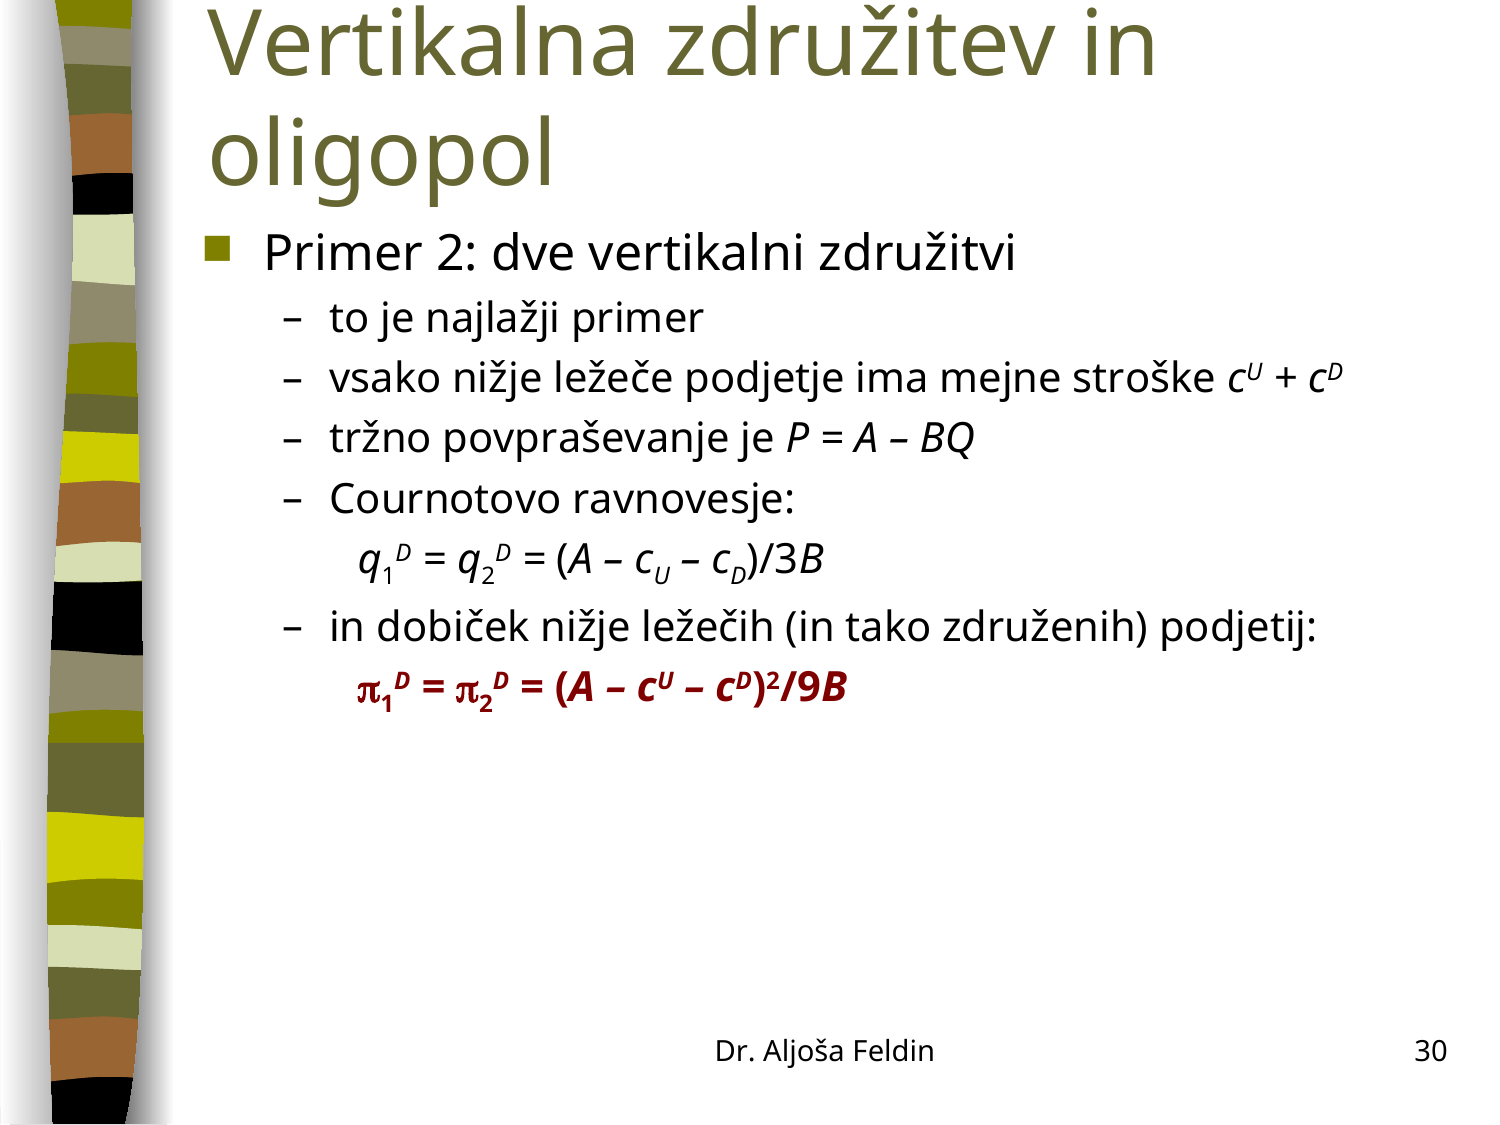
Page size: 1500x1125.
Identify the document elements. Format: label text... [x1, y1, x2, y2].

title Vertikalna združitev in oligopol [192, 0, 1468, 188]
list Primer 2: dve vertikalni združitvi to je najlažji primer vsako nižje ležeče podjetje ima mejne stroške cU + cD tržno povpraševanje je P = A – BQ Cournotovo ravnovesje: q1D = q2D = (A – cU – cD)/3B in dobiček nižje ležečih (in tako združenih) podjetij: 1D = 2D = (A – cU – cD)2/9B [192, 212, 1468, 1000]
text_box Dr. Aljoša Feldin [587, 1025, 1063, 1101]
text_box <number> [1149, 1025, 1463, 1101]
